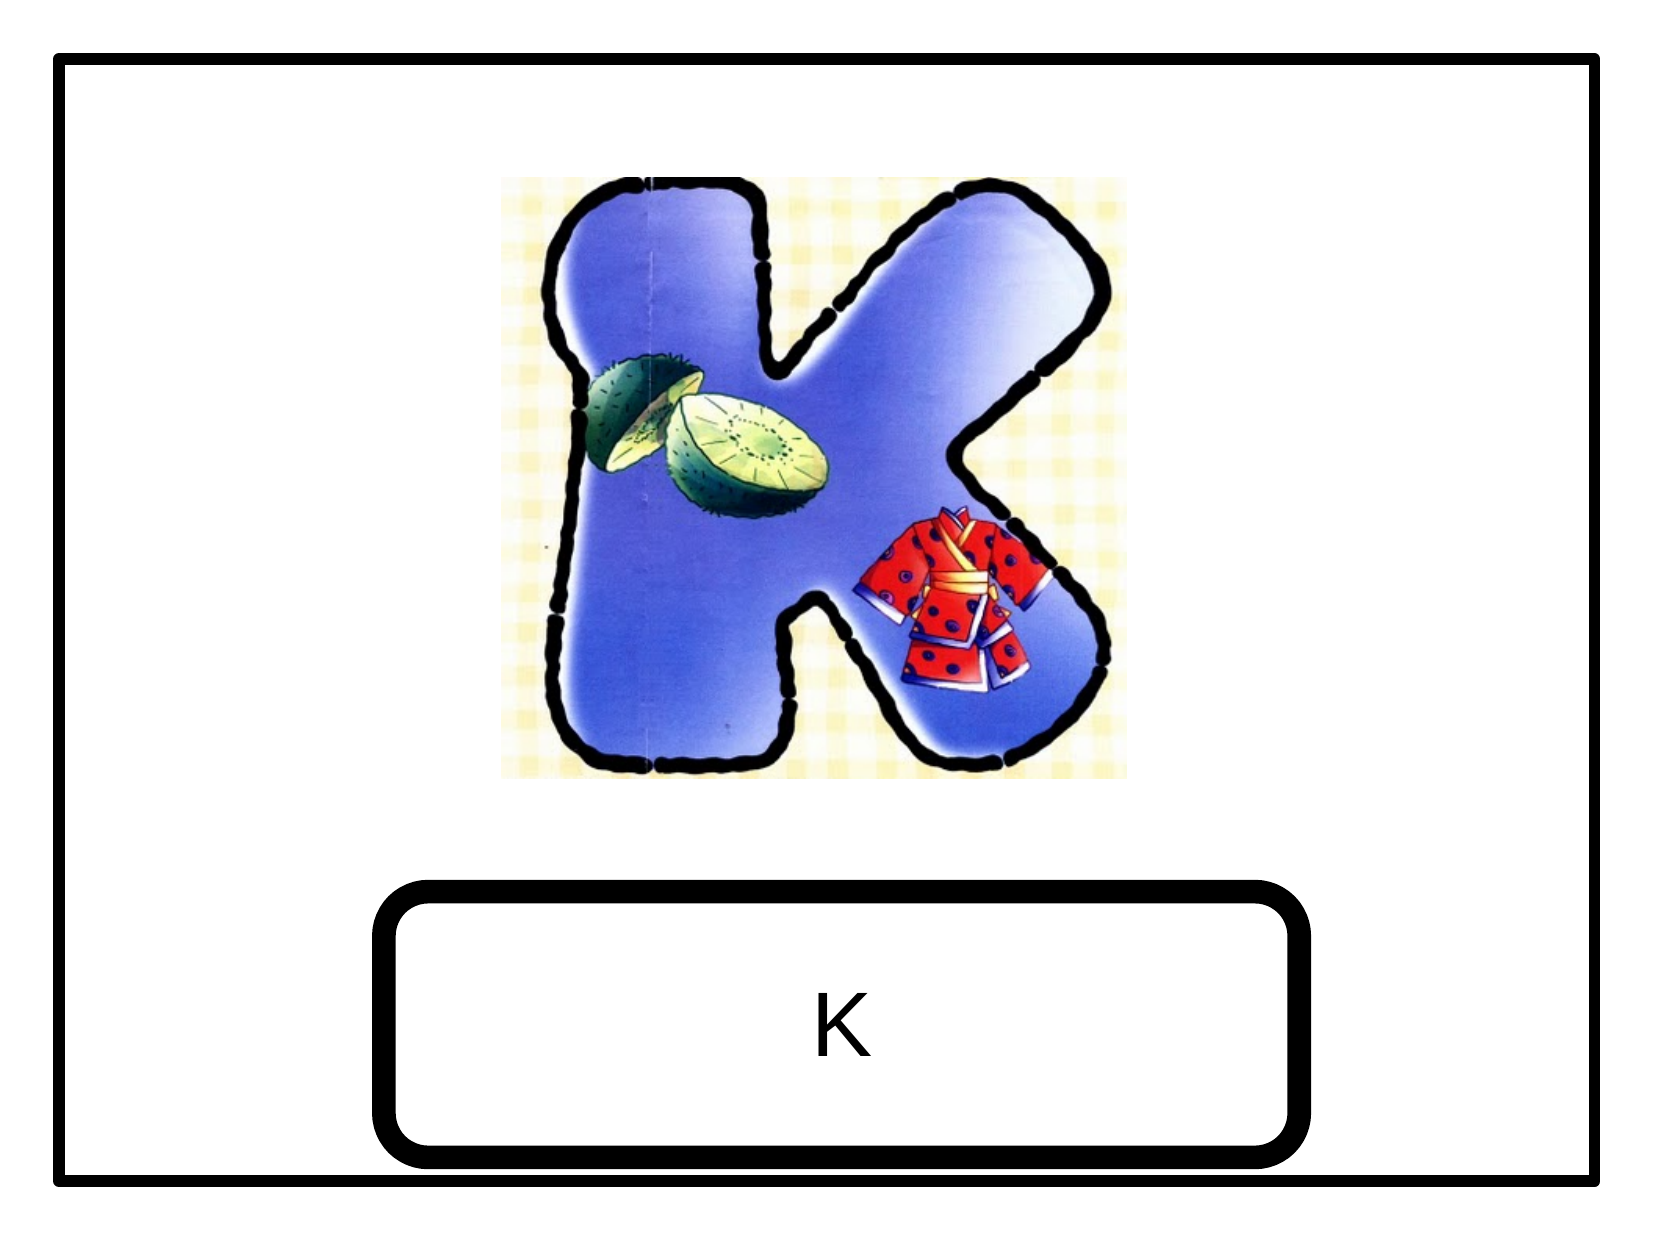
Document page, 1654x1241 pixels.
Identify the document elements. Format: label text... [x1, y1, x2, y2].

text_box [59, 59, 1595, 1182]
text_box K [383, 891, 1300, 1158]
picture [501, 177, 1127, 779]
